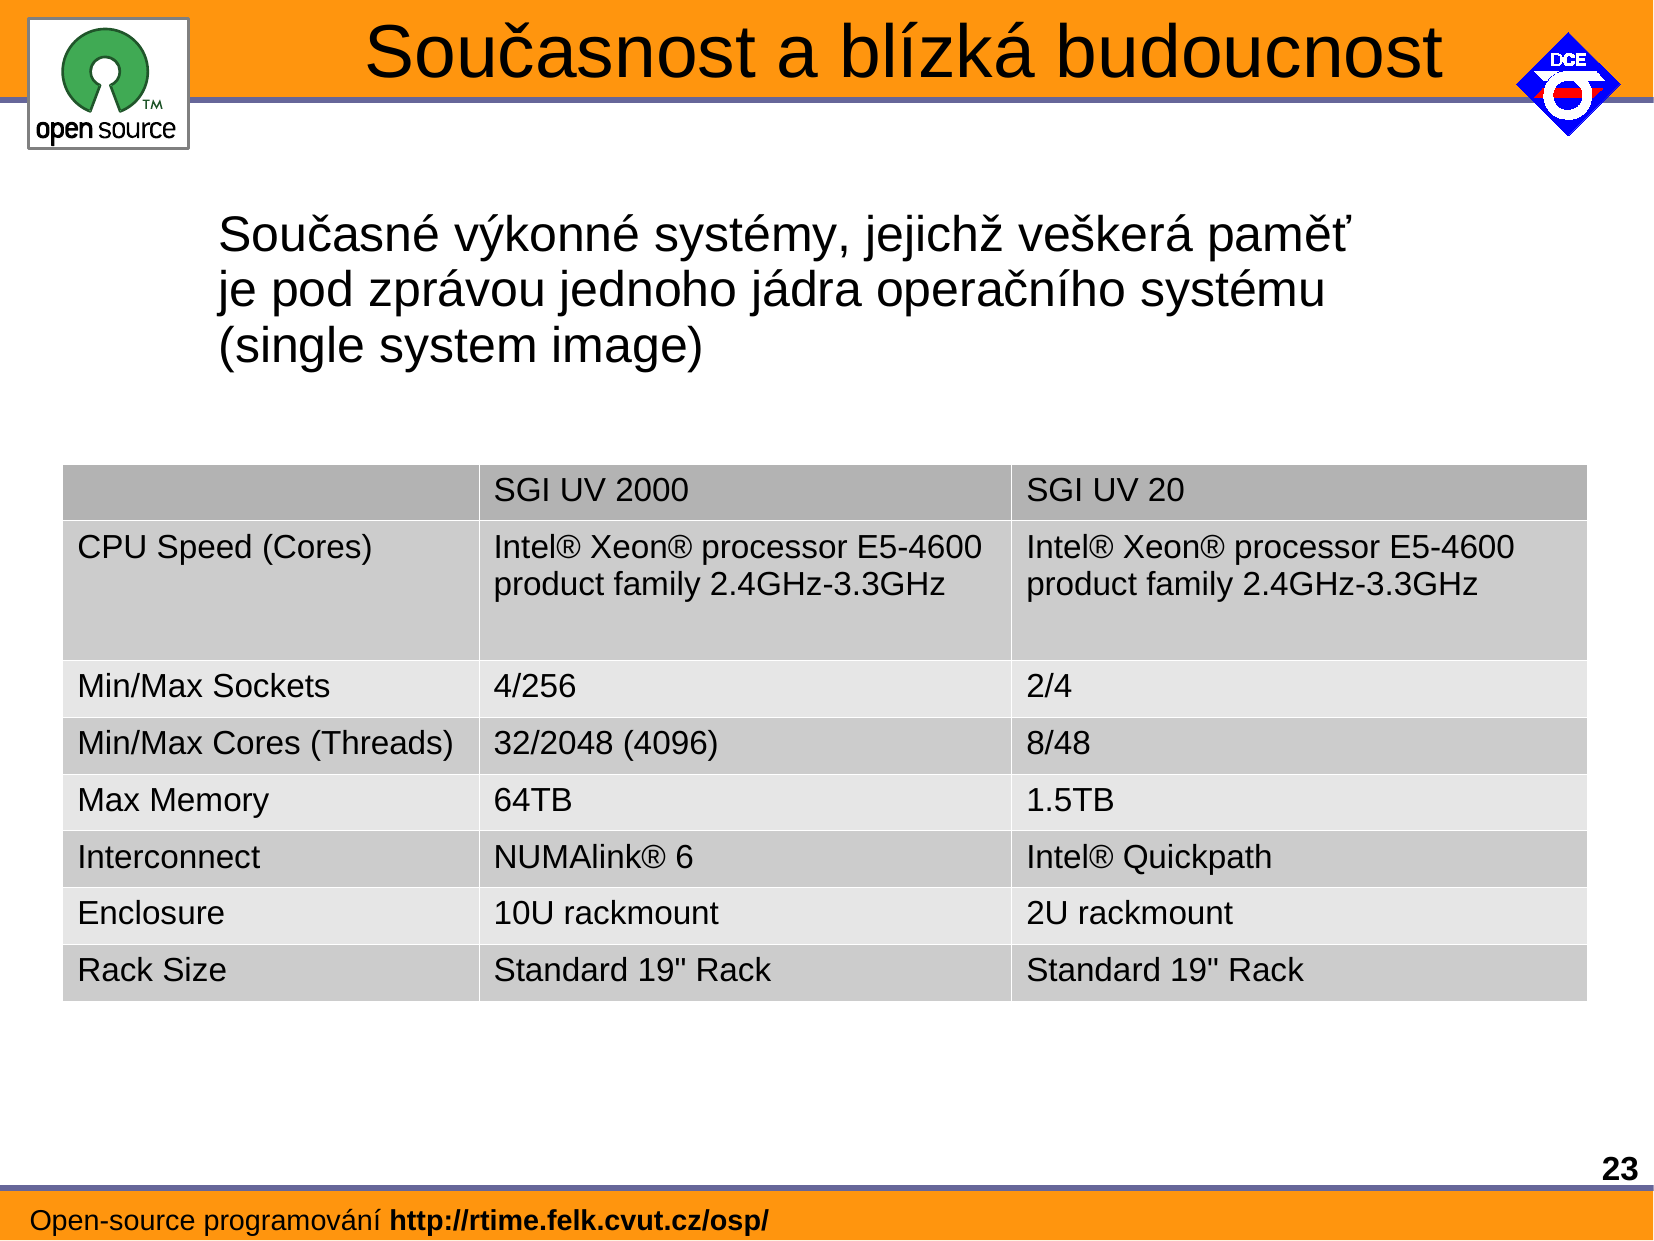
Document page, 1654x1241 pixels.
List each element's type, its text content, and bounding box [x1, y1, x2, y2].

table_cell 2/4 [1012, 661, 1587, 717]
table_cell 8/48 [1012, 718, 1587, 774]
table_header [63, 465, 479, 520]
table_cell 1.5TB [1012, 775, 1587, 830]
table_cell CPU Speed (Cores) [63, 521, 479, 660]
table_cell Max Memory [63, 775, 479, 830]
table_cell Min/Max Cores (Threads) [63, 718, 479, 774]
text_box Současné výkonné systémy, jejichž veškerá paměť je pod zprávou jednoho jádra operačního systému (single system image) [212, 199, 1355, 399]
table_header SGI UV 20 [1012, 465, 1587, 520]
table_header SGI UV 2000 [480, 465, 1011, 520]
table_cell 2U rackmount [1012, 888, 1587, 944]
title Současnost a blízká budoucnost [178, 4, 1631, 98]
table_cell 10U rackmount [480, 888, 1011, 944]
table_cell Interconnect [63, 831, 479, 887]
table_cell Rack Size [63, 945, 479, 1001]
table_cell NUMAlink® 6 [480, 831, 1011, 887]
table_cell 4/256 [480, 661, 1011, 717]
table_cell Standard 19" Rack [480, 945, 1011, 1001]
table_cell Standard 19" Rack [1012, 945, 1587, 1001]
table_cell 32/2048 (4096) [480, 718, 1011, 774]
table_cell Enclosure [63, 888, 479, 944]
table_cell Intel® Xeon® processor E5-4600 product family 2.4GHz-3.3GHz [1012, 521, 1587, 660]
table_cell Min/Max Sockets [63, 661, 479, 717]
table_cell 64TB [480, 775, 1011, 830]
table_cell Intel® Xeon® processor E5-4600 product family 2.4GHz-3.3GHz [480, 521, 1011, 660]
table_cell Intel® Quickpath [1012, 831, 1587, 887]
